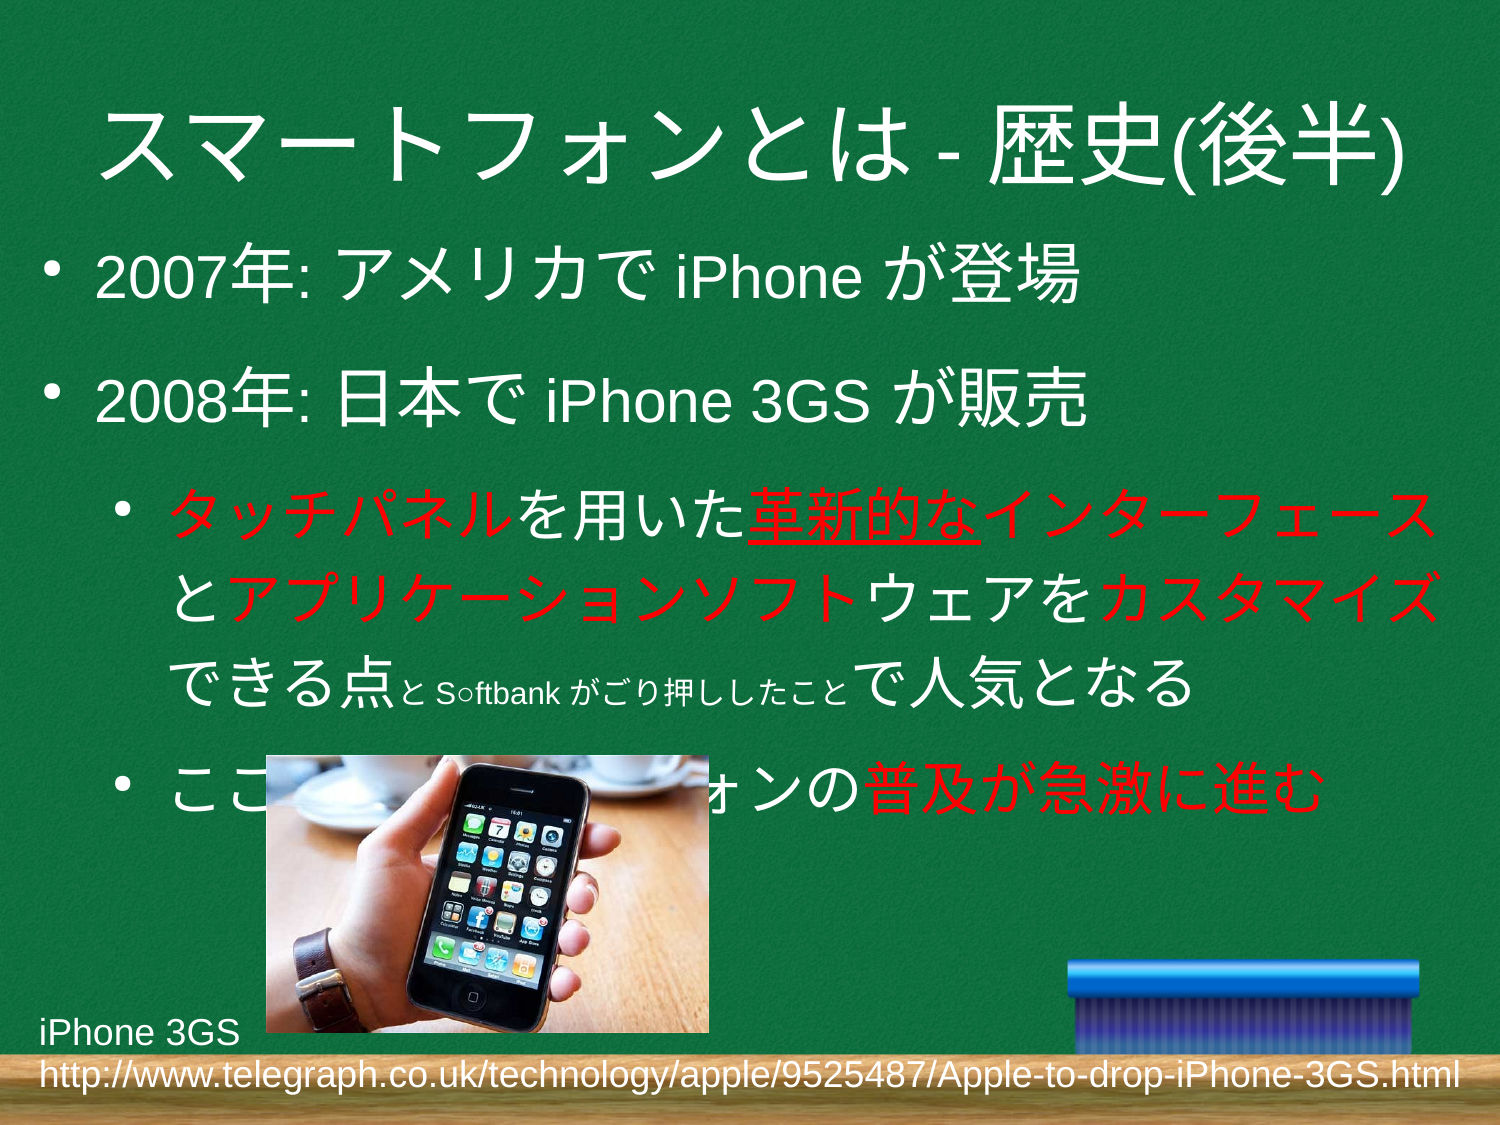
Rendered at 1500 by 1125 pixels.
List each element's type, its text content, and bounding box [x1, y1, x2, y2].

title スマートフォンとは - 歴史(後半) [75, 44, 1425, 221]
list 2007年: アメリカで iPhone が登場 2008年: 日本で iPhone 3GS が販売 タッチパネルを用いた革新的なインターフェースとアプリケーションソフトウェアをカスタマイズできる点と S○ftbank がごり押ししたことで人気となる ここからスマートフォンの普及が急激に進む [23, 221, 1477, 875]
picture [0, 0, 1500, 1125]
text_box iPhone 3GS http://www.telegraph.co.uk/technology/apple/9525487/Apple-to-drop-iPhone-3GS.html [24, 1003, 1477, 1103]
